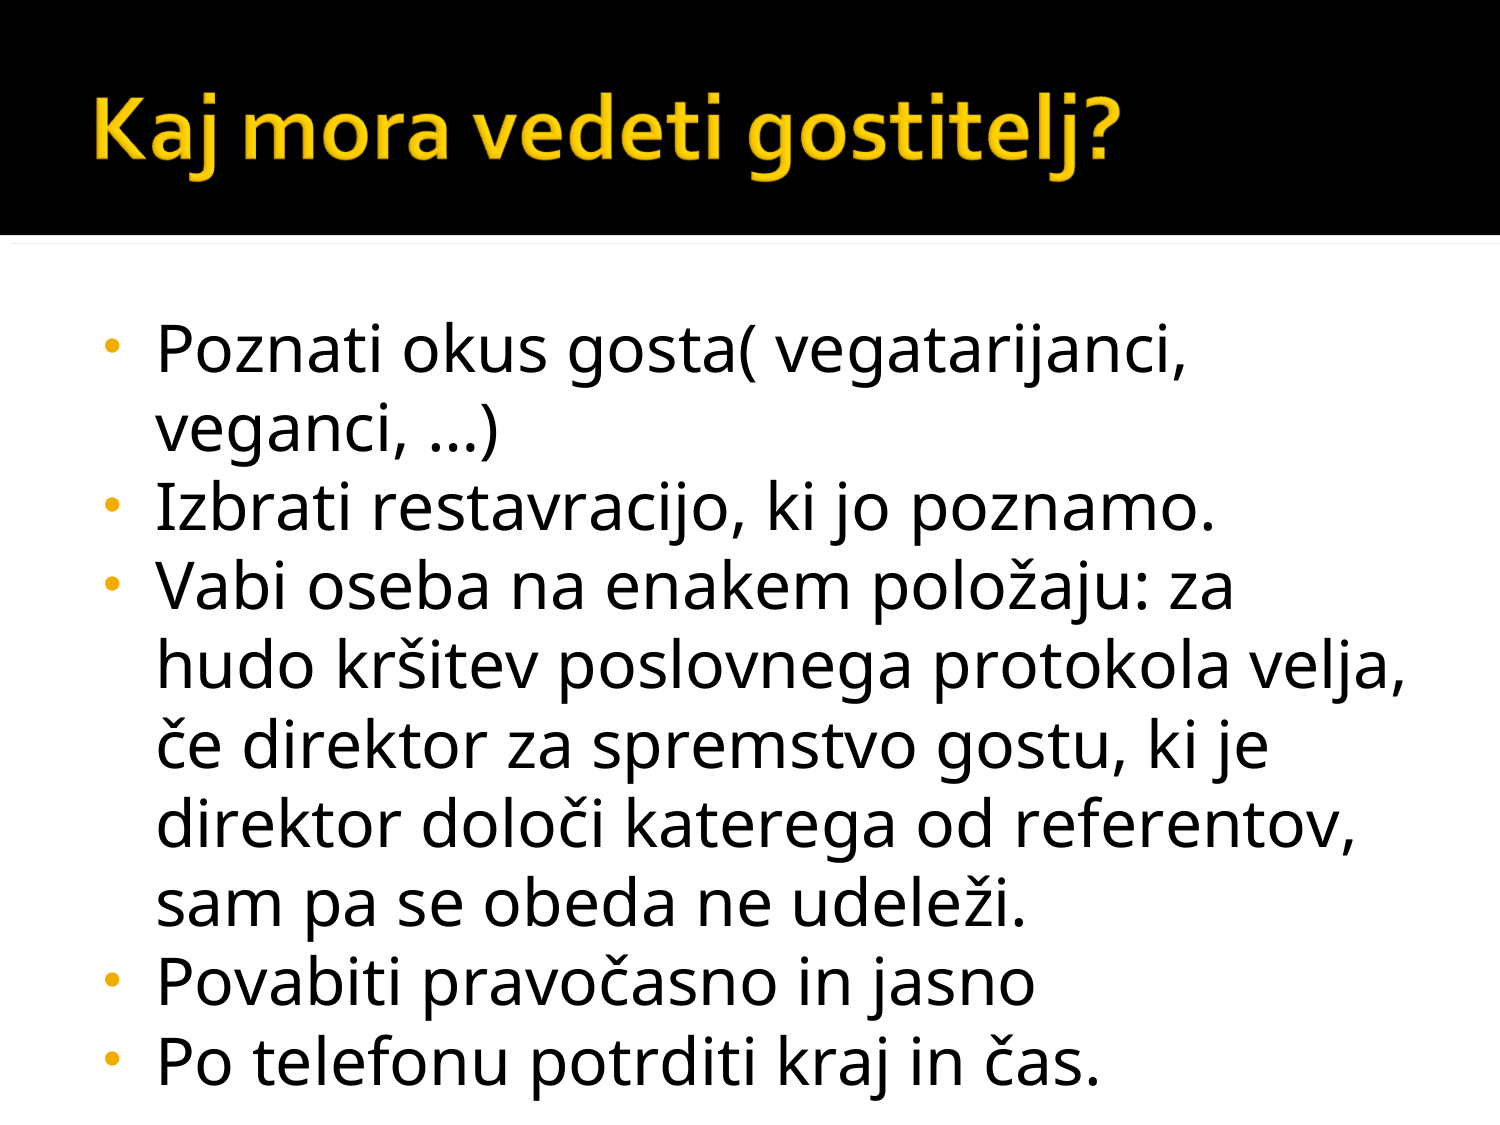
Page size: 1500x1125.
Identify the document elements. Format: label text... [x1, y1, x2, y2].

list Poznati okus gosta( vegatarijanci, veganci, …) Izbrati restavracijo, ki jo poznamo. Vabi oseba na enakem položaju: za hudo kršitev poslovnega protokola velja, če direktor za spremstvo gostu, ki je direktor določi katerega od referentov, sam pa se obeda ne udeleži. Povabiti pravočasno in jasno Po telefonu potrditi kraj in čas. [75, 291, 1426, 1114]
text_box [31, 24, 1427, 233]
